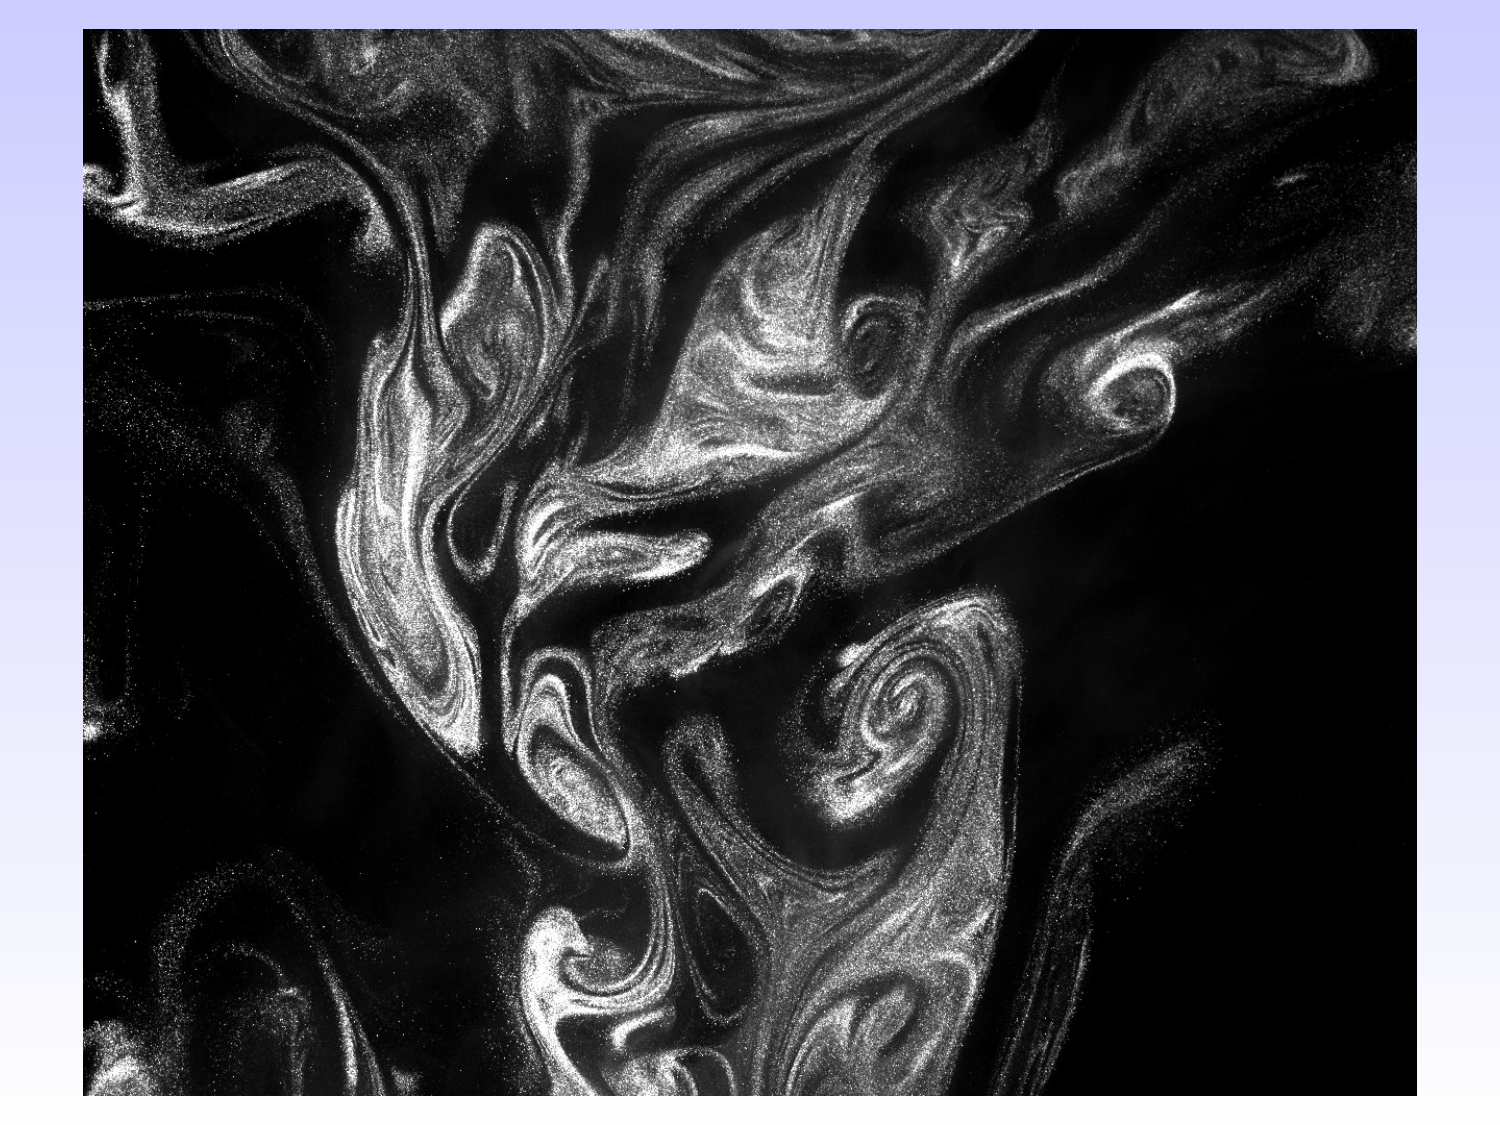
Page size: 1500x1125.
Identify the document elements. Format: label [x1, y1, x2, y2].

picture [83, 29, 1417, 1096]
